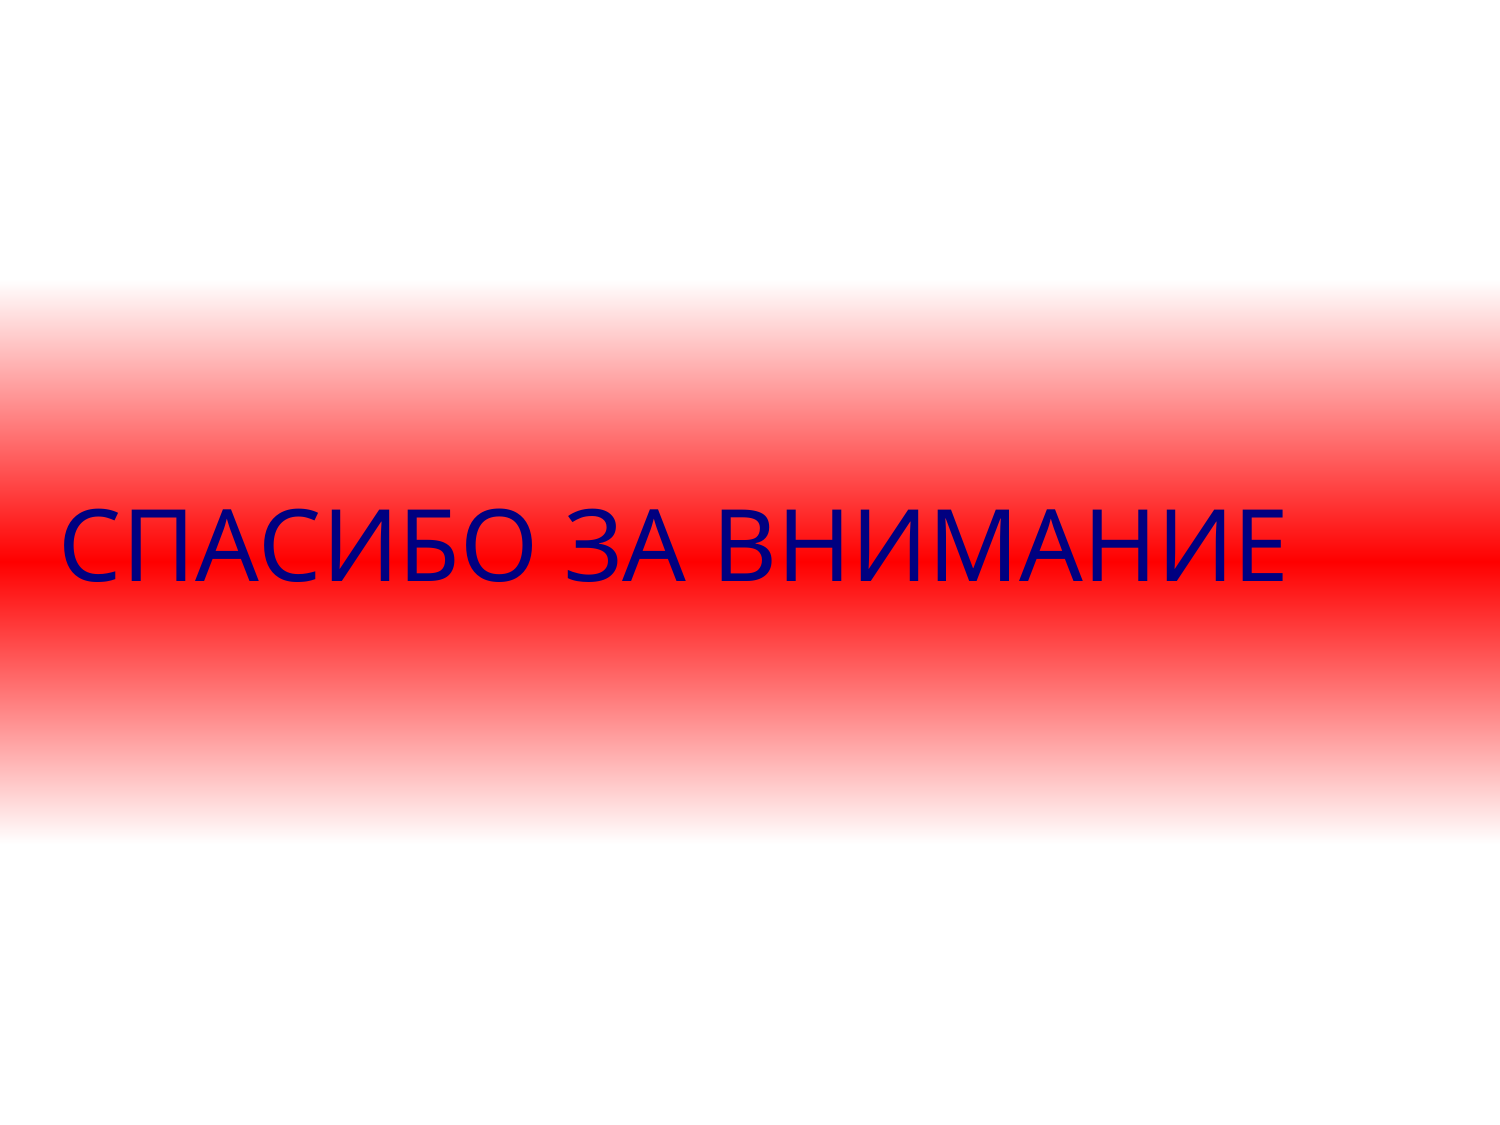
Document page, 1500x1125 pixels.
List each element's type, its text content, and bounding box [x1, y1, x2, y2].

title СПАСИБО ЗА ВНИМАНИЕ [59, 448, 1409, 637]
